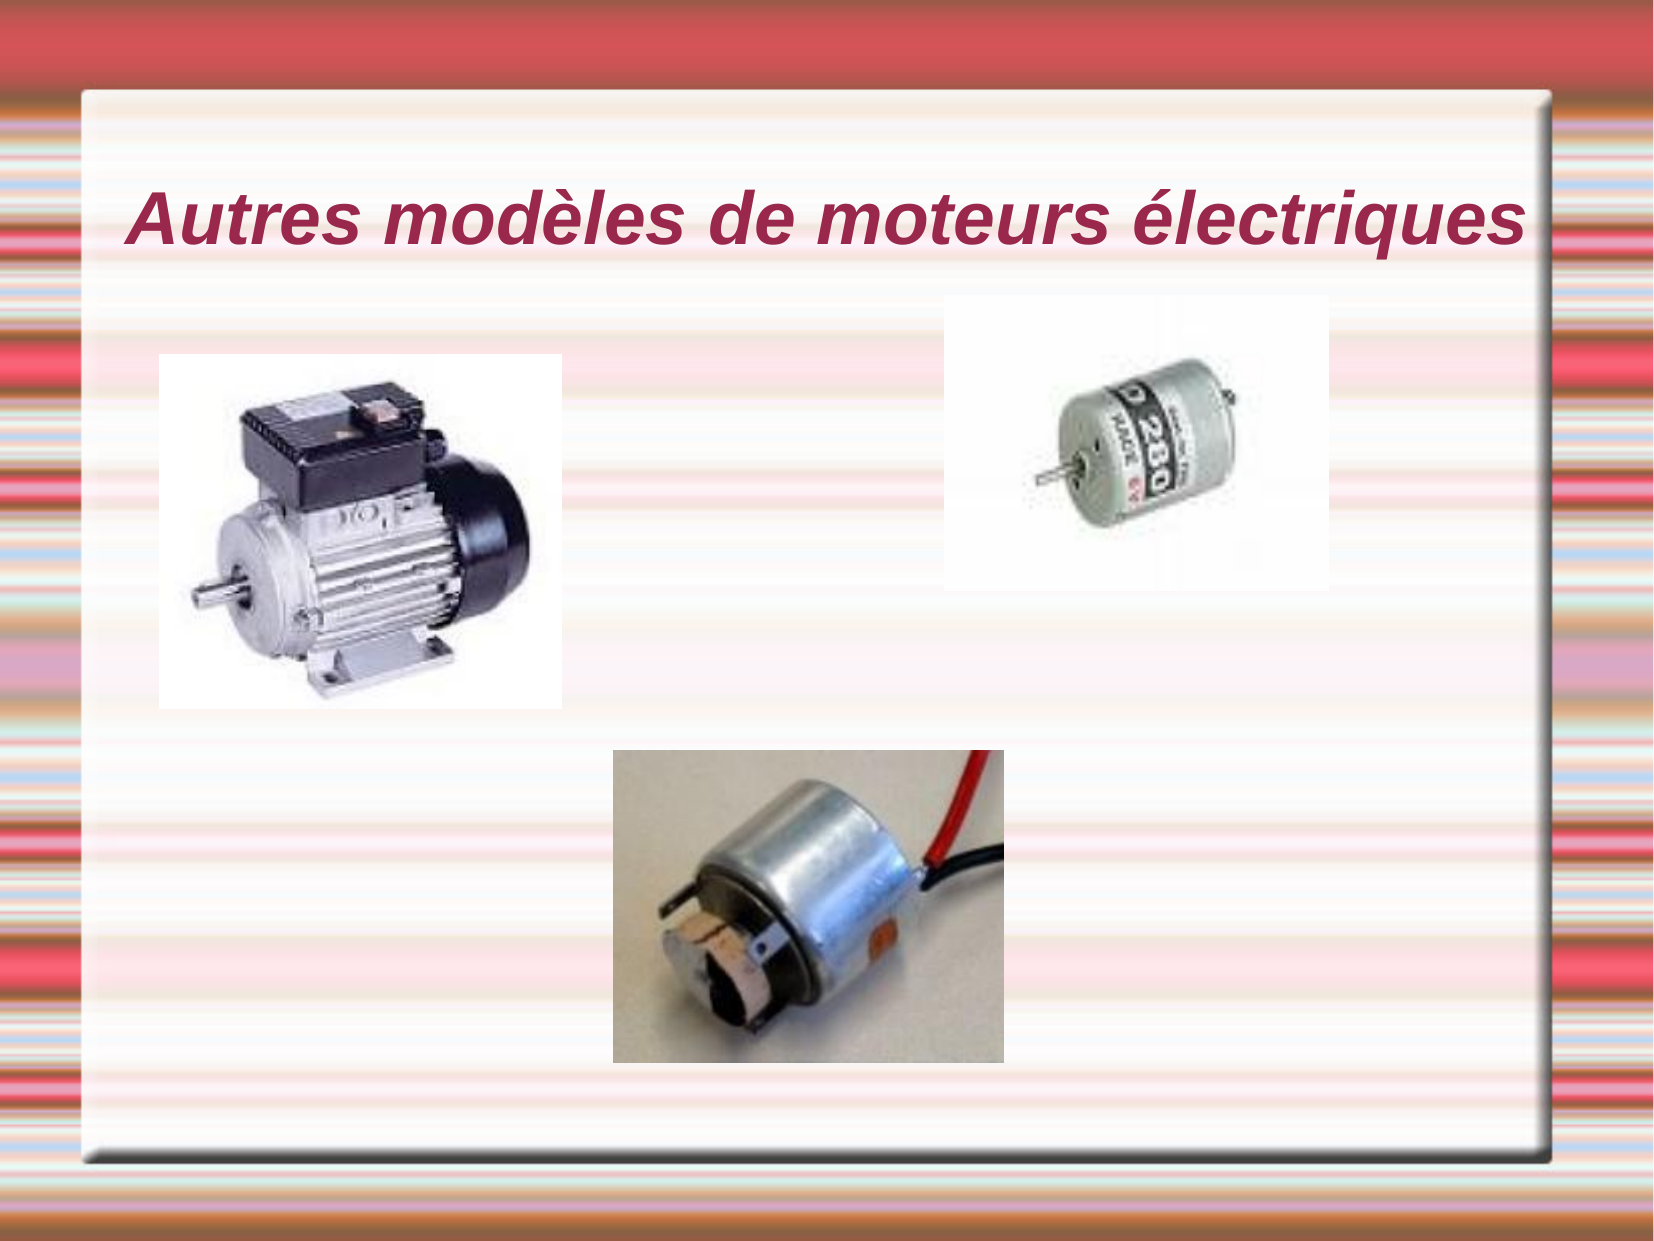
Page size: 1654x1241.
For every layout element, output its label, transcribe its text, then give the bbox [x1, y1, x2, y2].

text_box [147, 738, 1506, 810]
title Autres modèles de moteurs électriques [121, 114, 1534, 322]
picture [0, 0, 1654, 1241]
